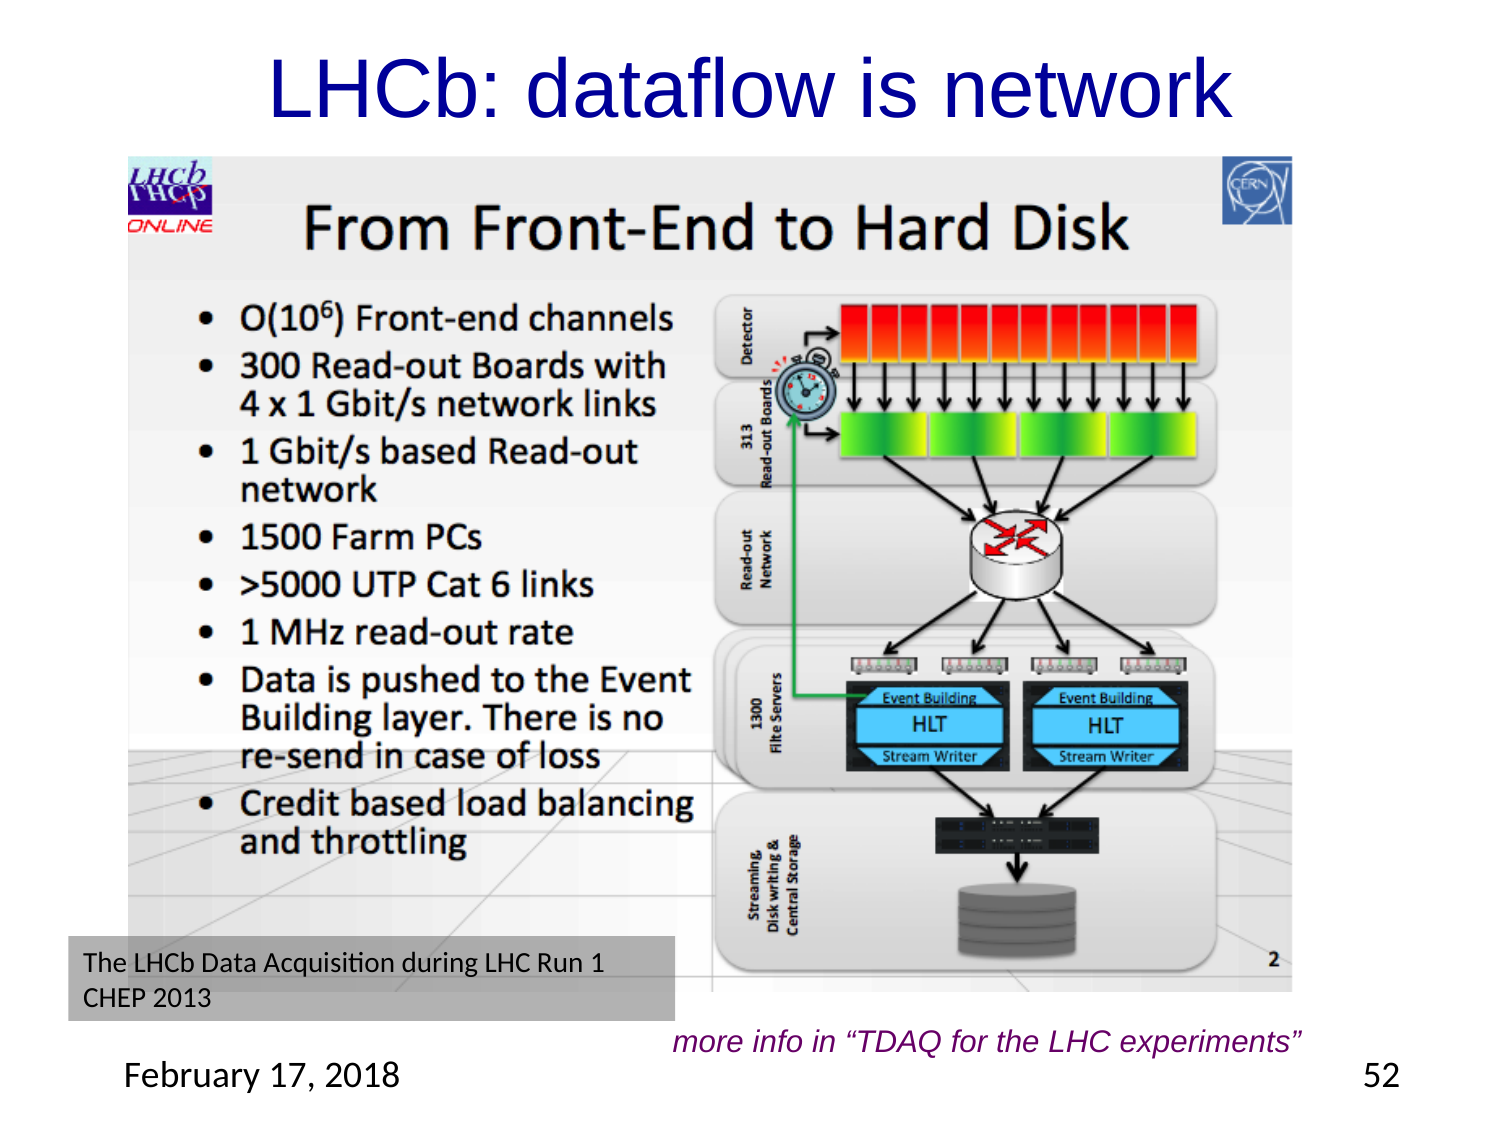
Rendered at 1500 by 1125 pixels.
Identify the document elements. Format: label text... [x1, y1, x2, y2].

text_box more info in “TDAQ for the LHC experiments” [657, 1013, 1387, 1056]
text_box The LHCb Data Acquisition during LHC Run 1 CHEP 2013 [68, 936, 676, 1021]
picture [128, 155, 1294, 992]
title LHCb: dataflow is network [6, 0, 1495, 169]
